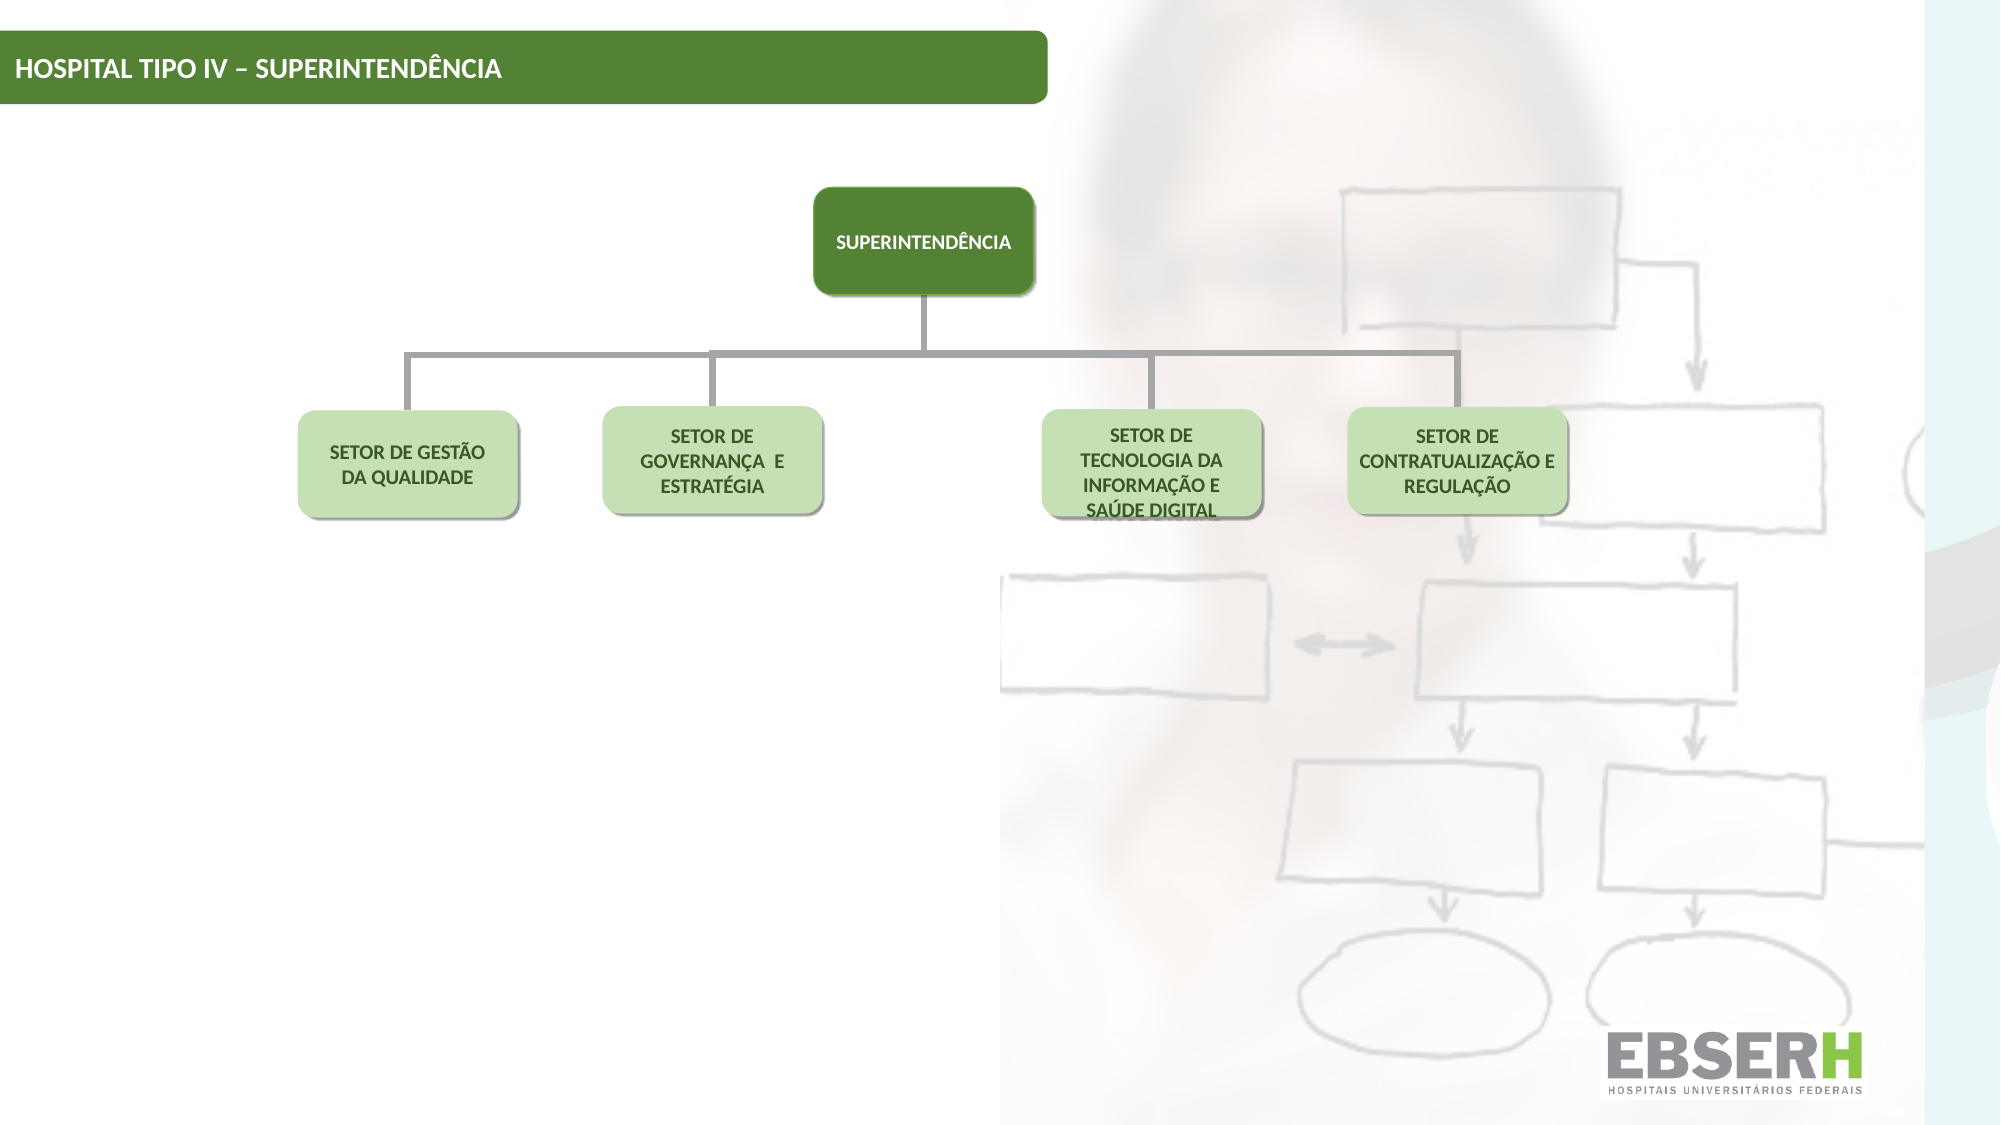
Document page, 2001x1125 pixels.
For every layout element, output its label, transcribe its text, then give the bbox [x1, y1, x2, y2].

text_box SETOR DE CONTRATUALIZAÇÃO E REGULAÇÃO [1347, 406, 1568, 515]
text_box SETOR DE GOVERNANÇA E ESTRATÉGIA [602, 406, 823, 514]
text_box SETOR DE TECNOLOGIA DA INFORMAÇÃO E SAÚDE DIGITAL [1041, 409, 1262, 517]
text_box SUPERINTENDÊNCIA [813, 187, 1034, 295]
text_box SETOR DE GESTÃO DA QUALIDADE [297, 410, 518, 518]
text_box HOSPITAL TIPO IV – SUPERINTENDÊNCIA [0, 30, 1048, 103]
